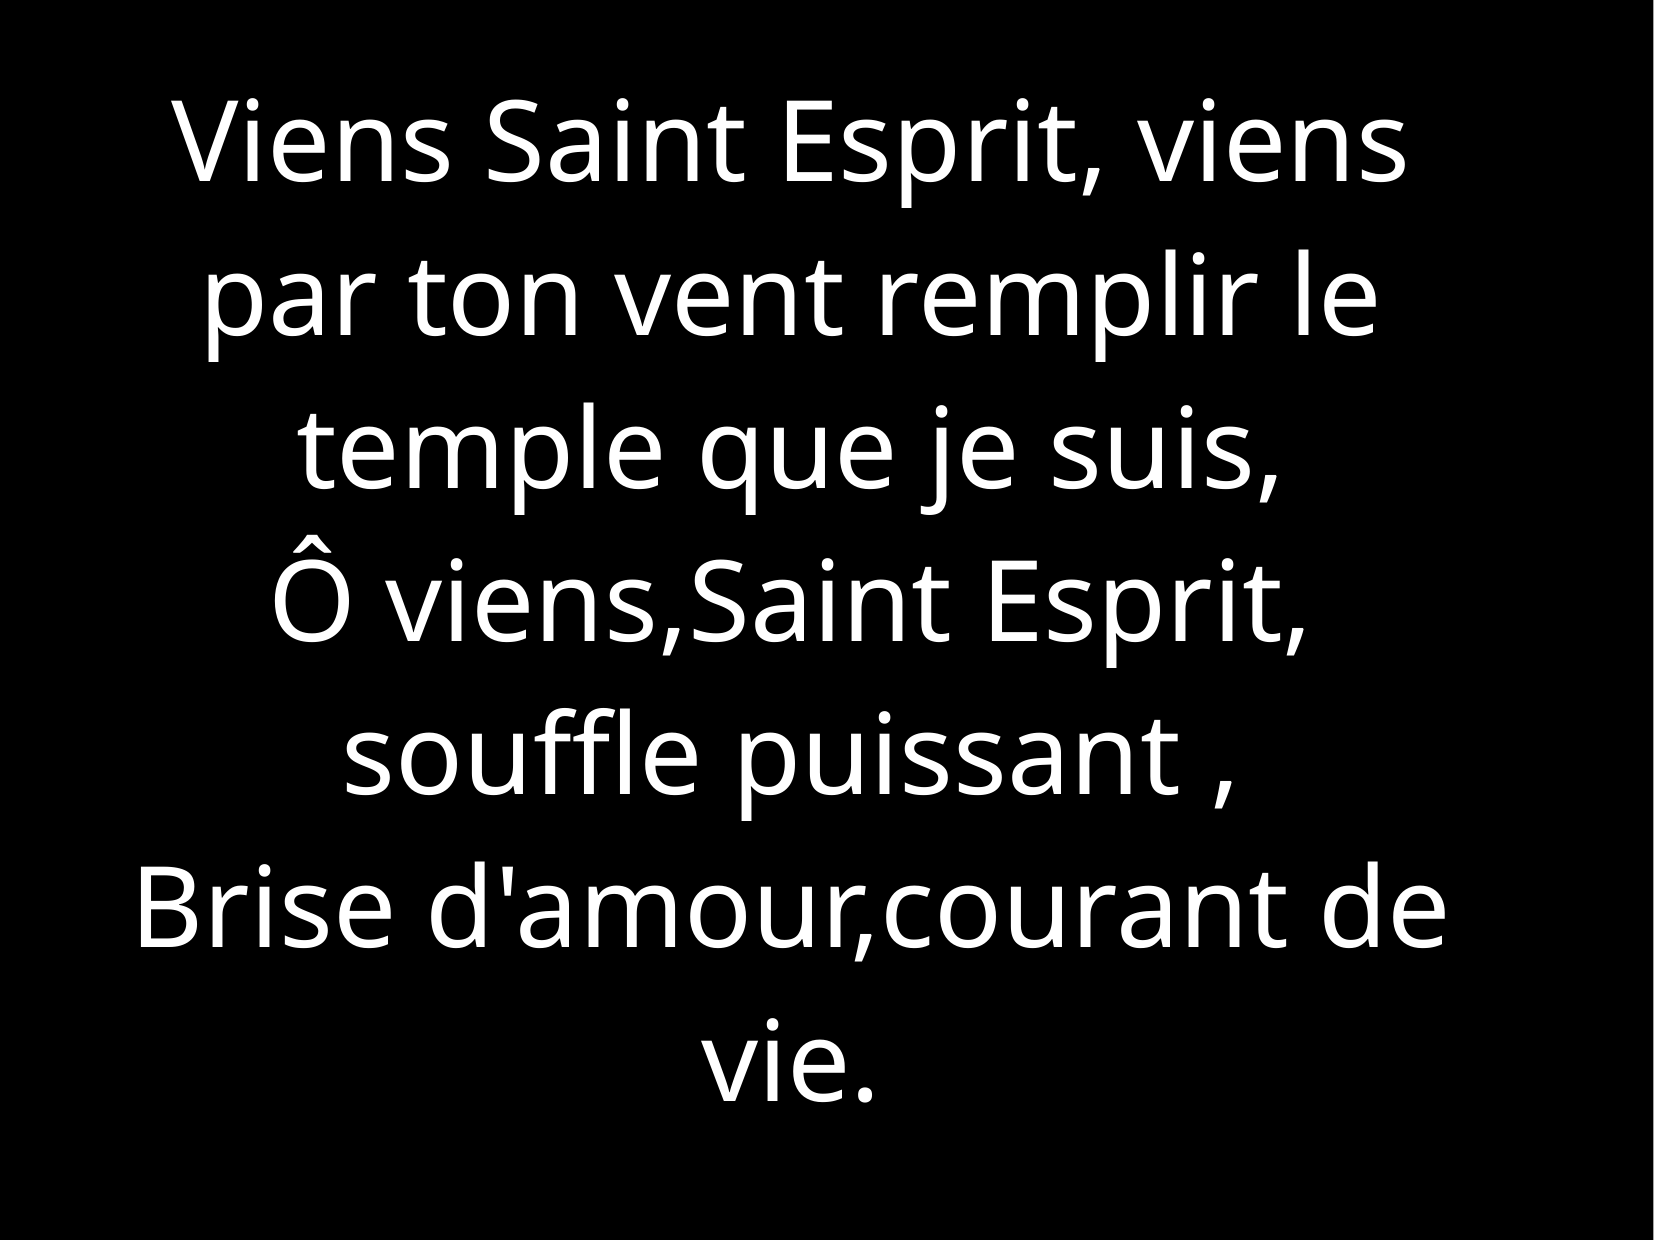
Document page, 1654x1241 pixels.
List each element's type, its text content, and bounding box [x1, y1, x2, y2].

subtitle Viens Saint Esprit, viens par ton vent remplir le temple que je suis, Ô viens,Saint Esprit, souffle puissant , Brise d'amour,courant de vie. [106, 47, 1477, 1241]
